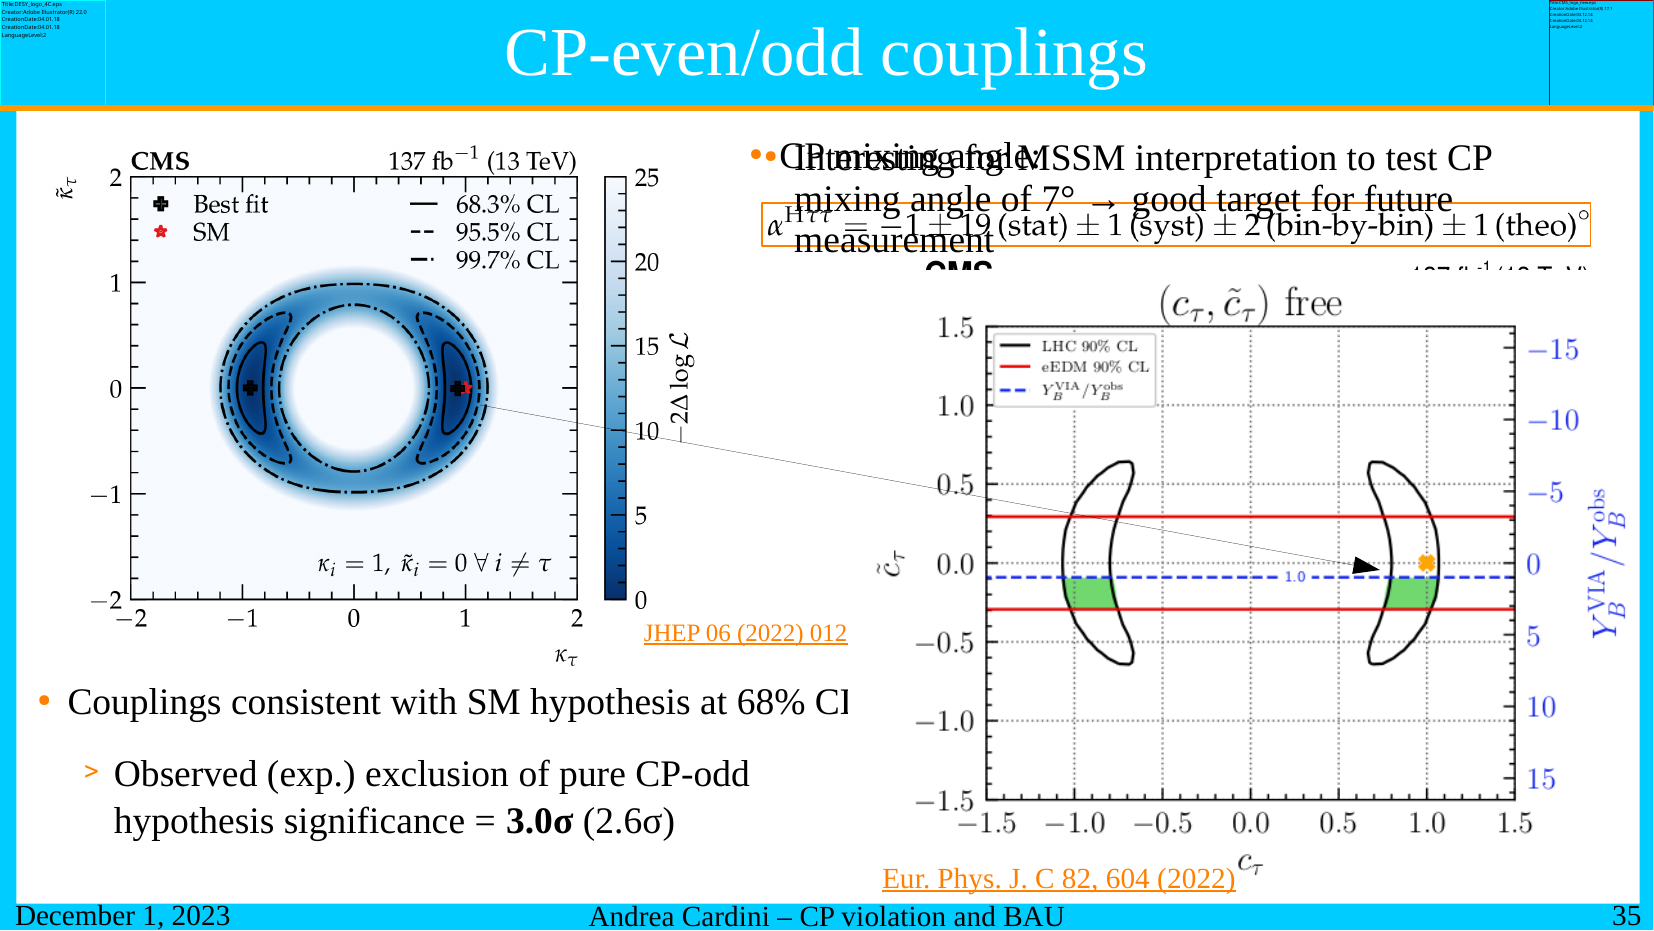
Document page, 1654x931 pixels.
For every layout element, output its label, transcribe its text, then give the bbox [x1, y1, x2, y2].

text_box Interesting for MSSM interpretation to test CP mixing angle of 7° → good target for future measurement [711, 129, 1622, 301]
text_box JHEP 06 (2022) 012 [612, 600, 848, 663]
picture [36, 129, 712, 666]
title CP-even/odd couplings [14, 0, 1640, 106]
text_box Eur. Phys. J. C 82, 604 (2022) [867, 855, 1291, 912]
list Couplings consistent with SM hypothesis at 68% CL Observed (exp.) exclusion of pure CP-odd hypothesis significance = 3.0σ (2.6σ) [0, 675, 867, 901]
picture [848, 270, 1638, 886]
